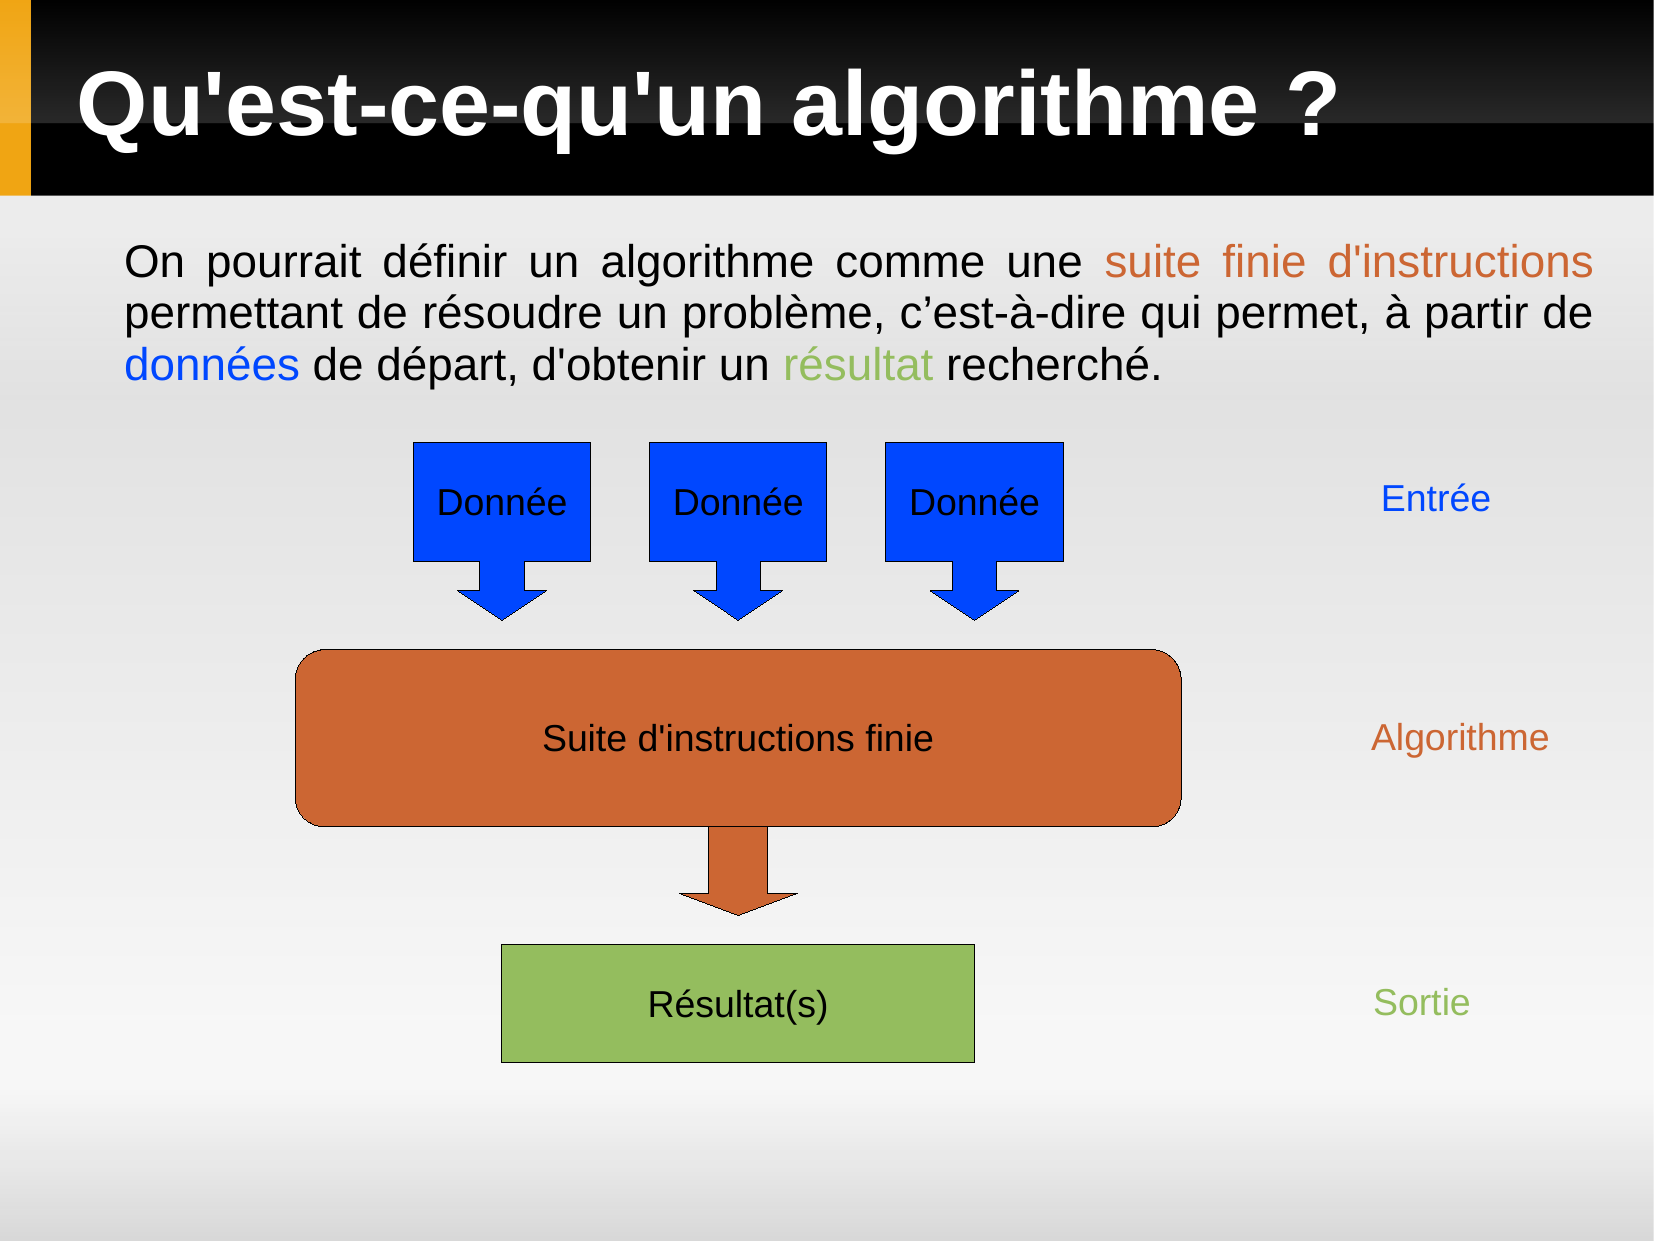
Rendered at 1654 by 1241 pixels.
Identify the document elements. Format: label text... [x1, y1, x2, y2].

text_box Donnée [885, 442, 1064, 621]
picture [0, 0, 1654, 1241]
text_box Entrée [1366, 470, 1506, 528]
text_box Suite d'instructions finie [295, 649, 1182, 827]
text_box Donnée [413, 442, 591, 621]
text_box Résultat(s) [501, 944, 975, 1063]
title Qu'est-ce-qu'un algorithme ? [76, 0, 1565, 208]
list On pourrait définir un algorithme comme une suite finie d'instructions permettant de résoudre un problème, c’est-à-dire qui permet, à partir de données de départ, d'obtenir un résultat recherché. [53, 236, 1595, 495]
text_box [679, 826, 798, 916]
text_box Algorithme [1356, 708, 1565, 766]
text_box Donnée [649, 442, 827, 621]
text_box Sortie [1358, 974, 1486, 1034]
